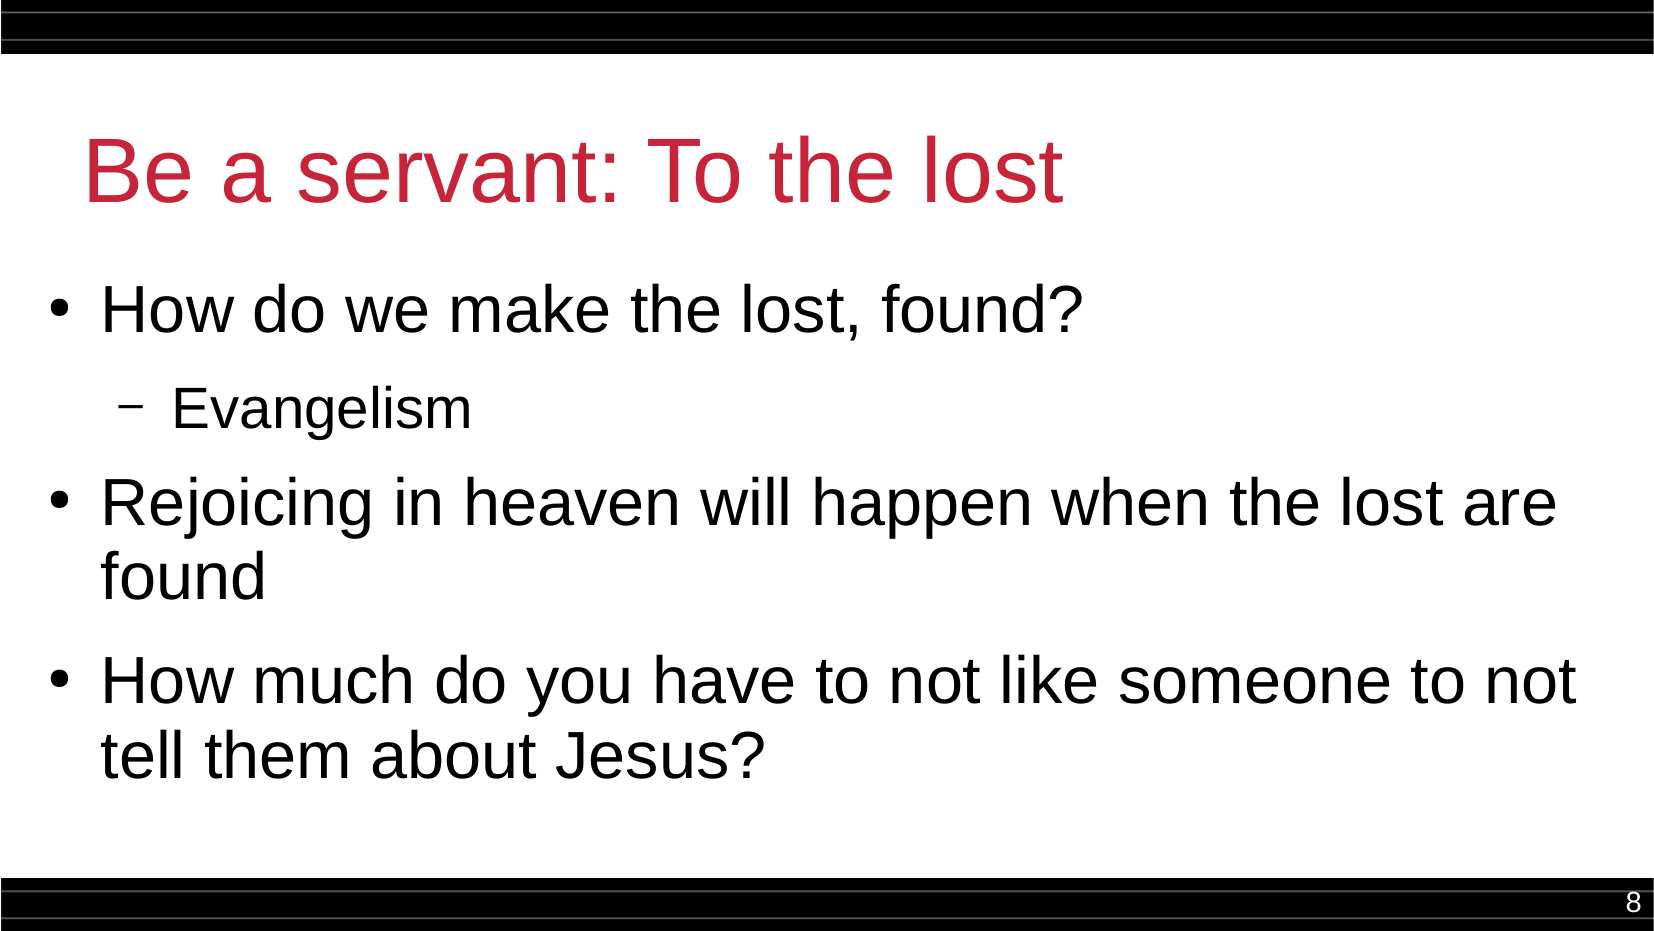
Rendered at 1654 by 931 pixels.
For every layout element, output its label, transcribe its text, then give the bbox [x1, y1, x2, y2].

picture [1, 0, 1654, 54]
title Be a servant: To the lost [82, 92, 1571, 249]
list How do we make the lost, found? Evangelism Rejoicing in heaven will happen when the lost are found How much do you have to not like someone to not tell them about Jesus? [30, 271, 1621, 856]
picture [1, 878, 1654, 931]
